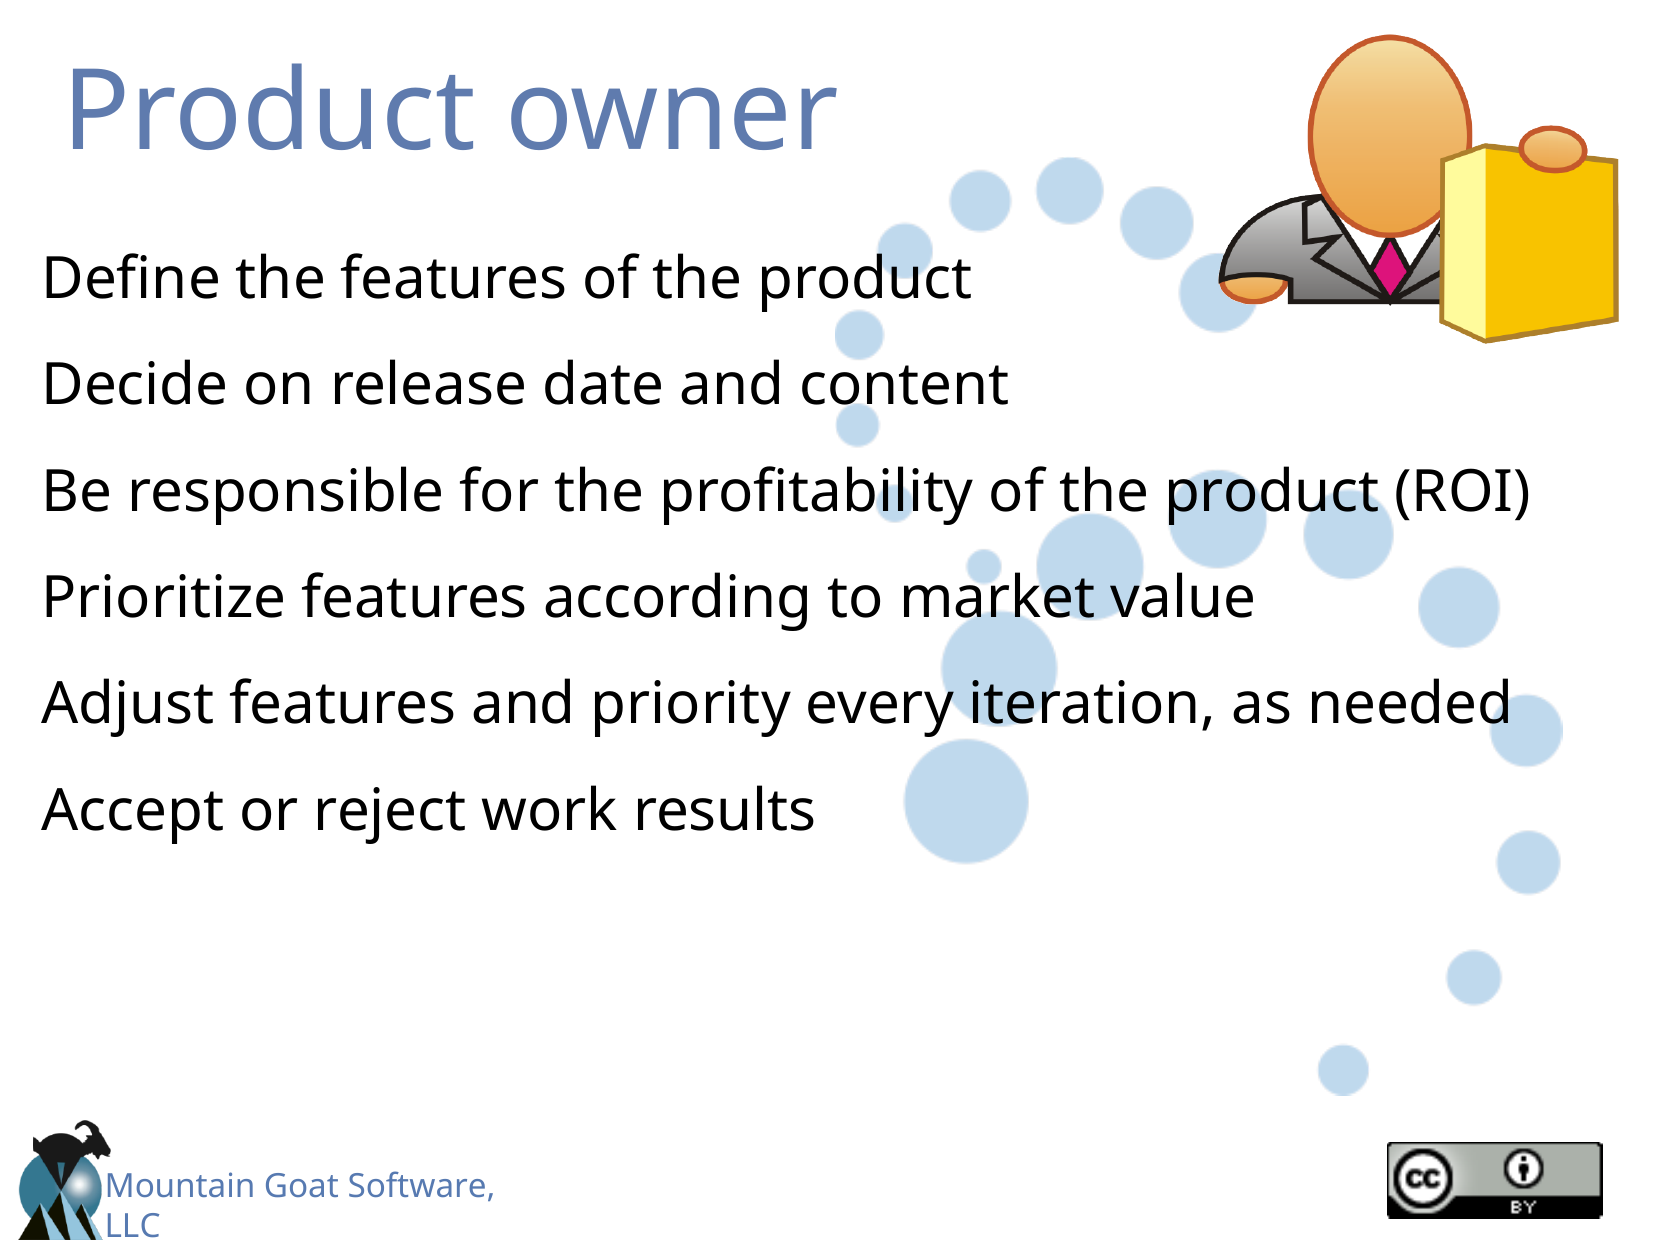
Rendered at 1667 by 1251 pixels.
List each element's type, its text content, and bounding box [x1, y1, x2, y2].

title Product owner [56, 18, 1609, 194]
picture [1387, 1142, 1603, 1219]
list Define the features of the product Decide on release date and content Be responsible for the profitability of the product (ROI) Prioritize features according to market value Adjust features and priority every iteration, as needed Accept or reject work results [0, 236, 1553, 1123]
picture [18, 1123, 111, 1240]
picture [835, 34, 1619, 1096]
